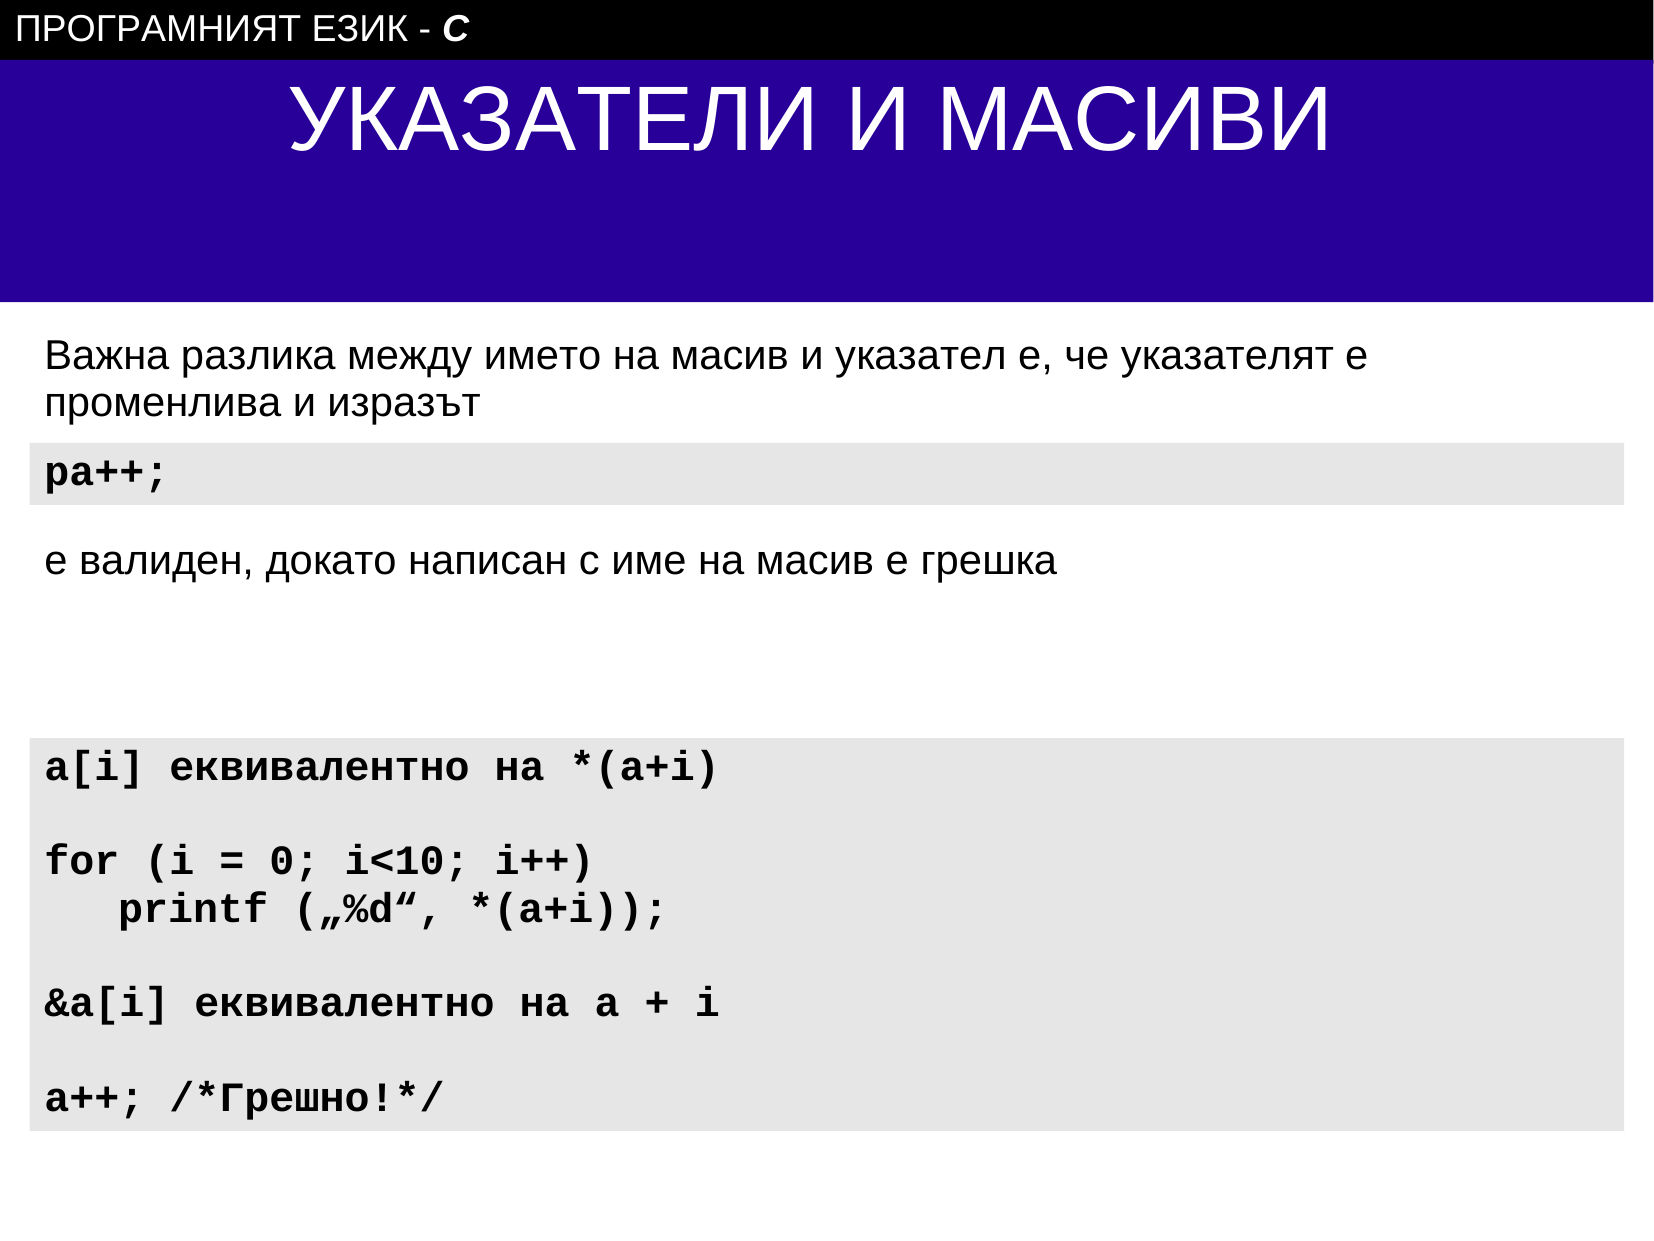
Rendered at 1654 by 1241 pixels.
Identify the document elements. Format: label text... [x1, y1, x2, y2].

text_box Важна разлика между името на масив и указател е, че указателят е променлива и изразът [29, 324, 1595, 442]
text_box a[i] еквивалентно на *(a+i) for (i = 0; i<10; i++) printf („%d“, *(a+i)); &a[i] еквивалентно на а + i a++; /*Грешно!*/ [29, 738, 1625, 1120]
text_box е валиден, докато написан с име на масив е грешка [29, 529, 1595, 597]
text_box ПРОГРАМНИЯT ЕЗИК - С [0, 0, 1654, 59]
text_box pa++; [29, 442, 1625, 504]
text_box УКАЗАТЕЛИ И МАСИВИ [0, 59, 1654, 303]
